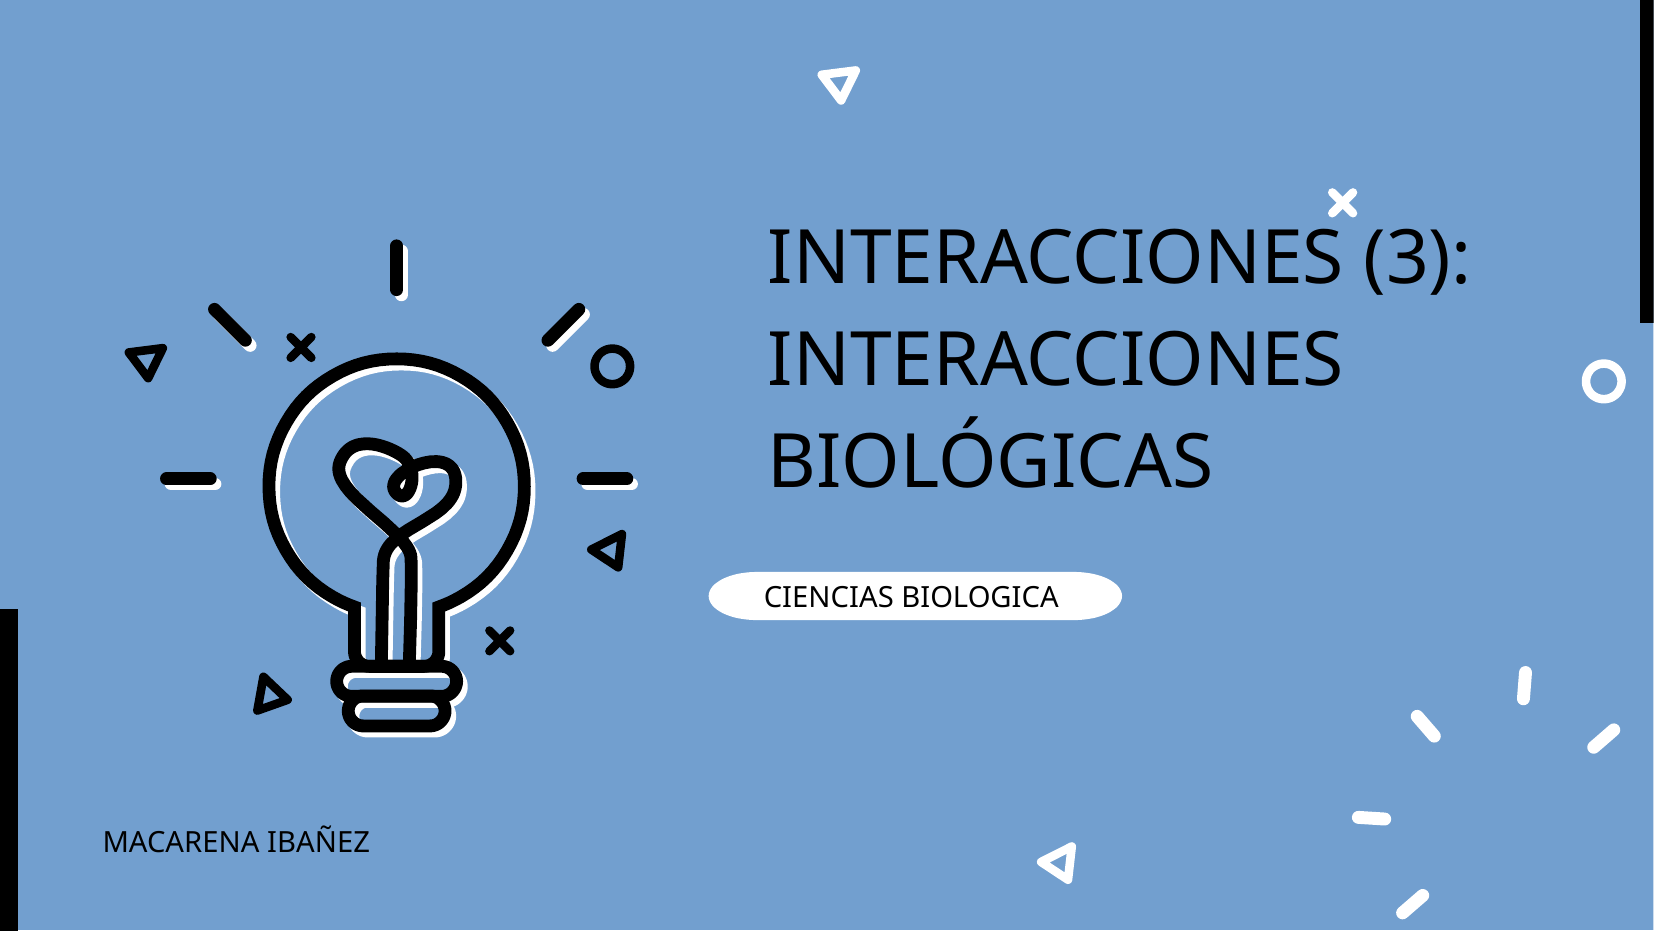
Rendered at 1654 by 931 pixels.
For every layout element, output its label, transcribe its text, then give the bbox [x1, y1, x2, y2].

title INTERACCIONES (3): INTERACCIONES BIOLÓGICAS [767, 151, 1494, 562]
text_box CIENCIAS BIOLOGICA [708, 571, 1123, 621]
text_box MACARENA IBAÑEZ [102, 800, 763, 881]
